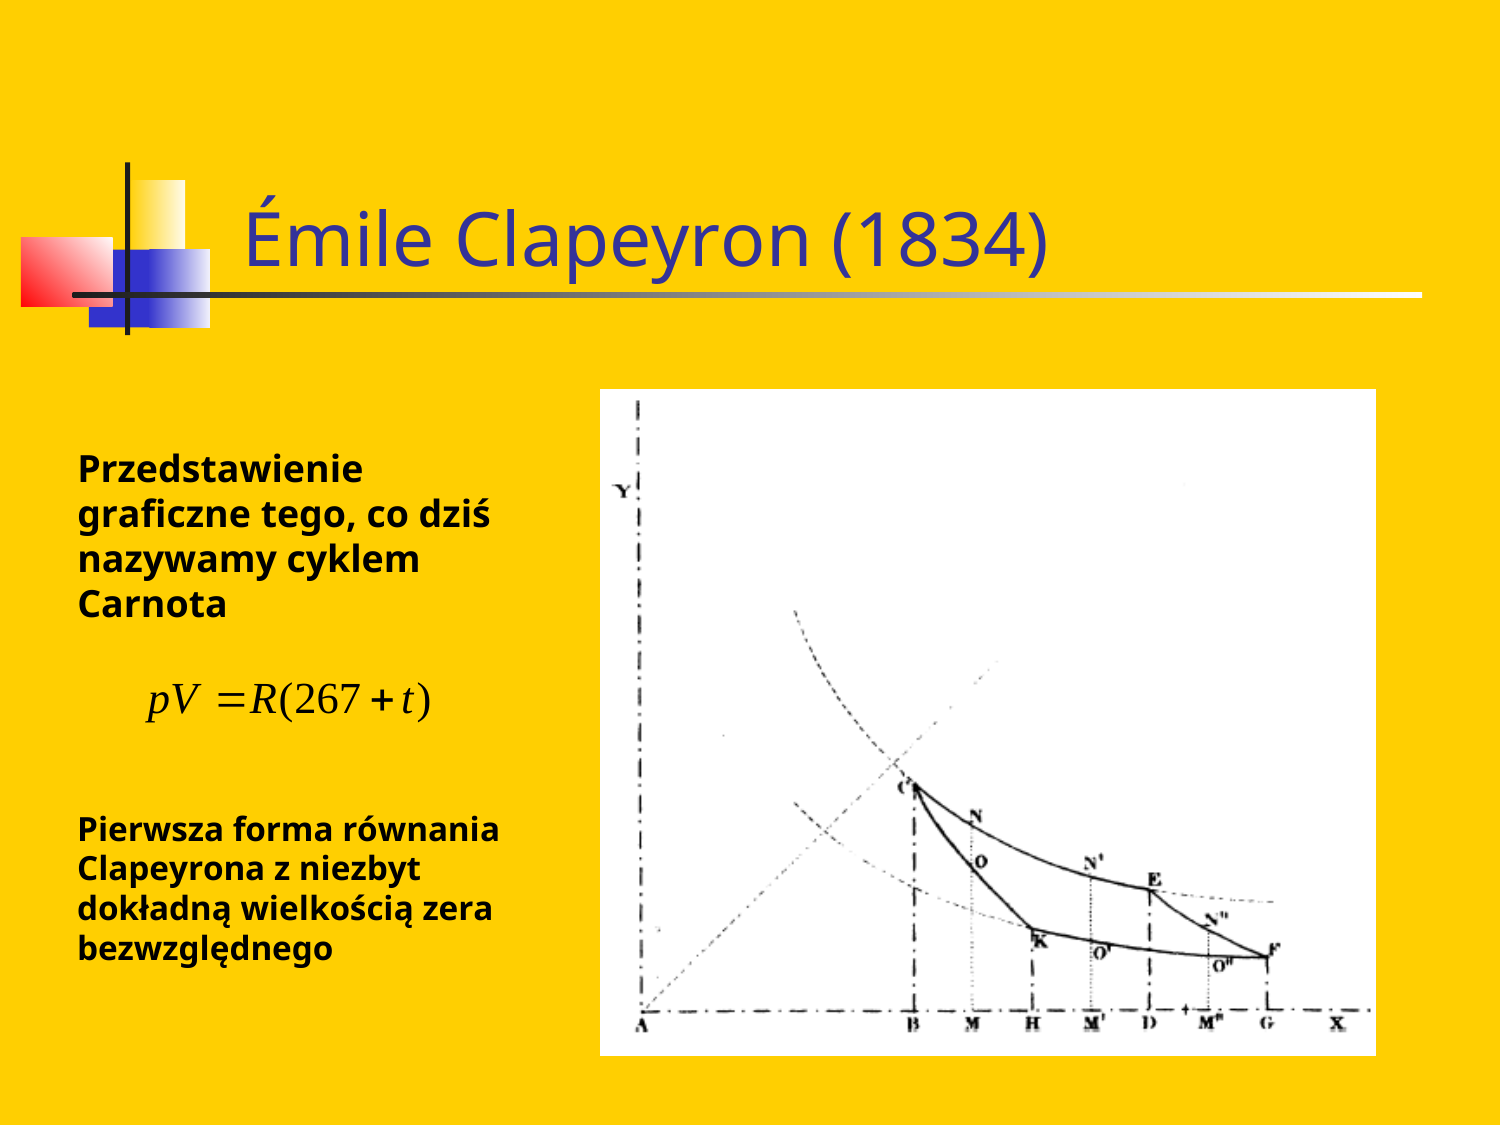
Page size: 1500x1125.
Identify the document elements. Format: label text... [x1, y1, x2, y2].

picture [600, 389, 1376, 1056]
text_box Pierwsza forma równania Clapeyrona z niezbyt dokładną wielkością zera bezwzględnego [62, 799, 563, 976]
title Émile Clapeyron (1834) [188, 101, 1468, 289]
text_box Przedstawienie graficzne tego, co dziś nazywamy cyklem Carnota [62, 437, 538, 633]
chart [137, 675, 438, 731]
